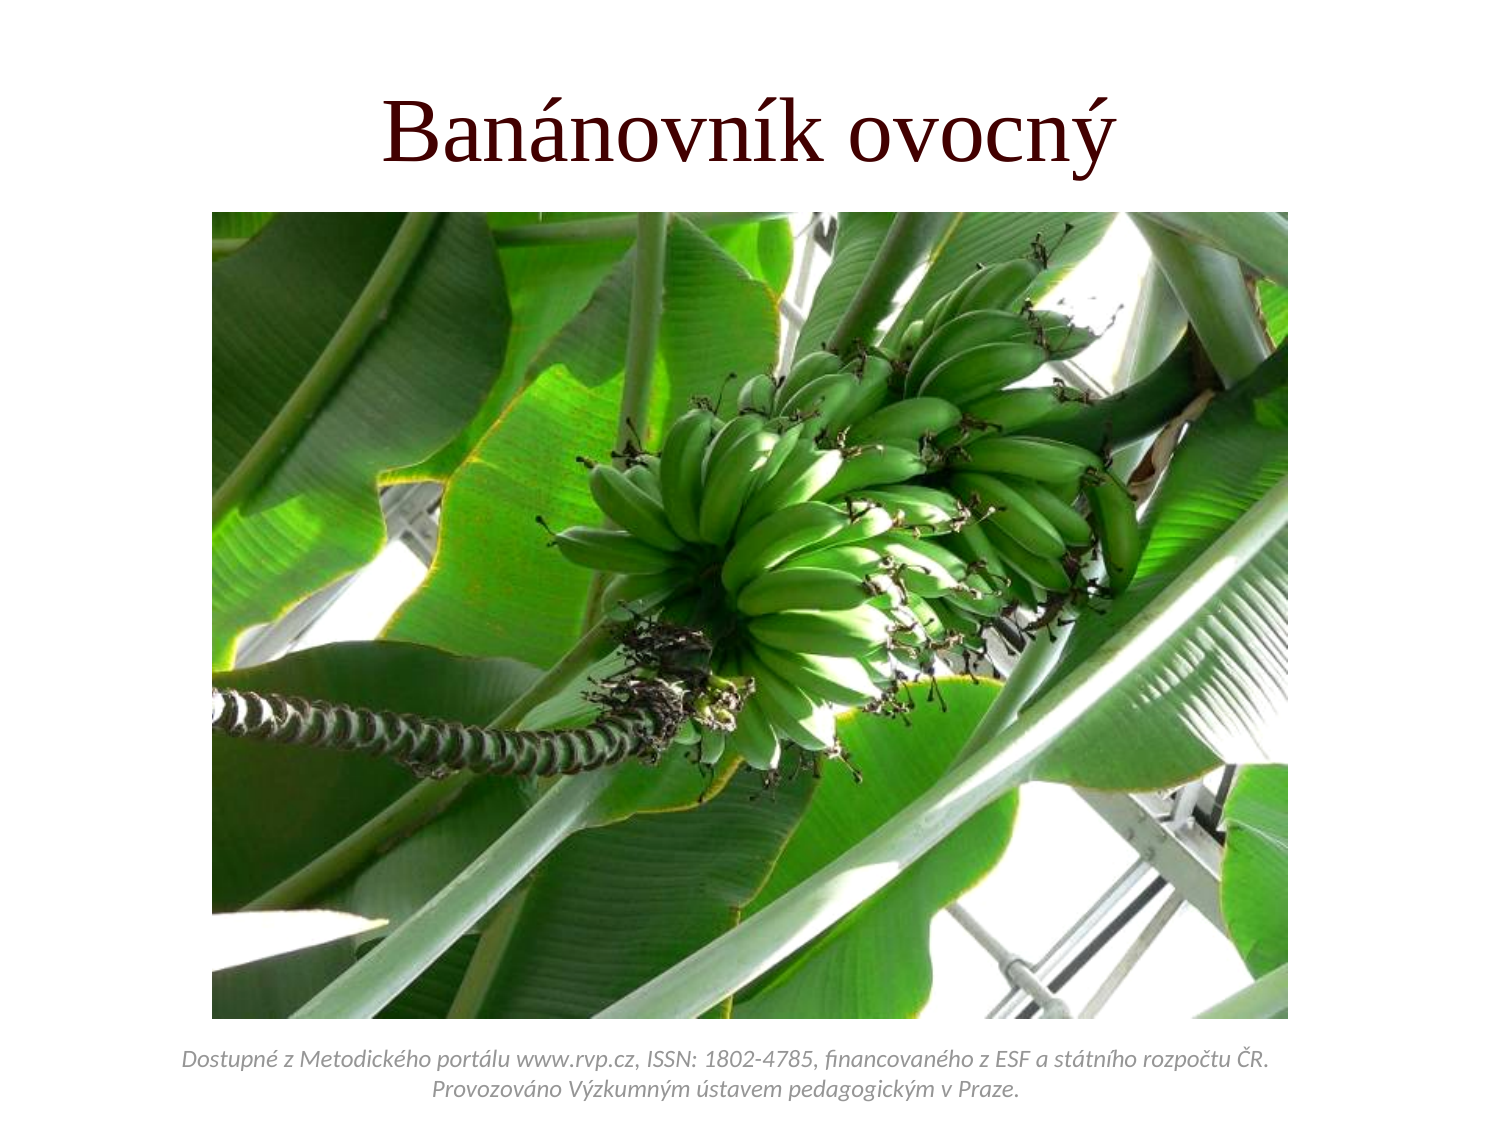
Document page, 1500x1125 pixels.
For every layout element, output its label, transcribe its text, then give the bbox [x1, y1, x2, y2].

text_box [212, 212, 1288, 1019]
text_box Dostupné z Metodického portálu www.rvp.cz, ISSN: 1802-4785, financovaného z ESF a státního rozpočtu ČR. Provozováno Výzkumným ústavem pedagogickým v Praze. [105, 1042, 1348, 1103]
title Banánovník ovocný [75, 0, 1426, 188]
